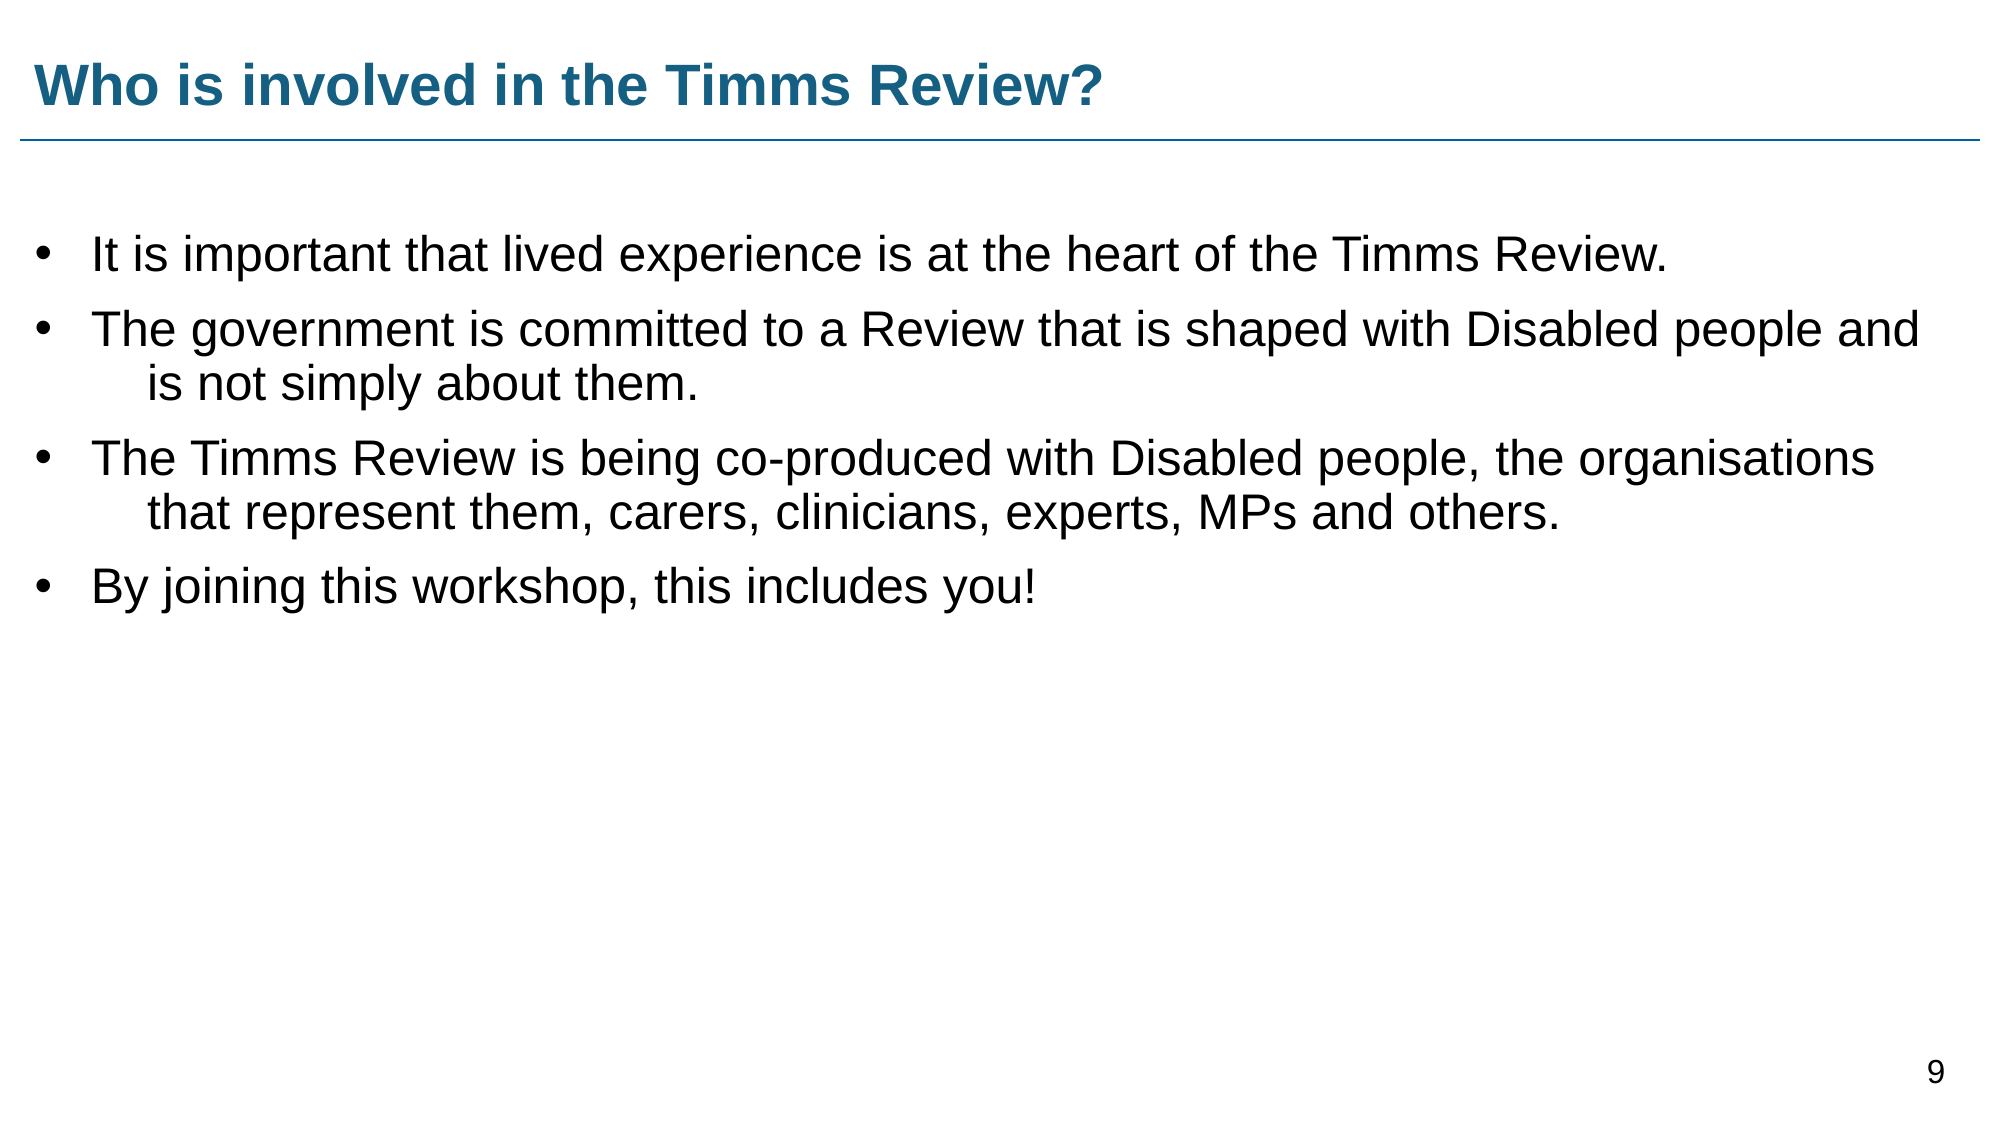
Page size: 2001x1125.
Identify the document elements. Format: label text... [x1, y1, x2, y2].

text_box [1911, 1042, 1983, 1103]
title Who is involved in the Timms Review? [19, 47, 1981, 140]
list It is important that lived experience is at the heart of the Timms Review. The government is committed to a Review that is shaped with Disabled people and is not simply about them. The Timms Review is being co-produced with Disabled people, the organisations that represent them, carers, clinicians, experts, MPs and others. By joining this workshop, this includes you! [19, 140, 1981, 1043]
